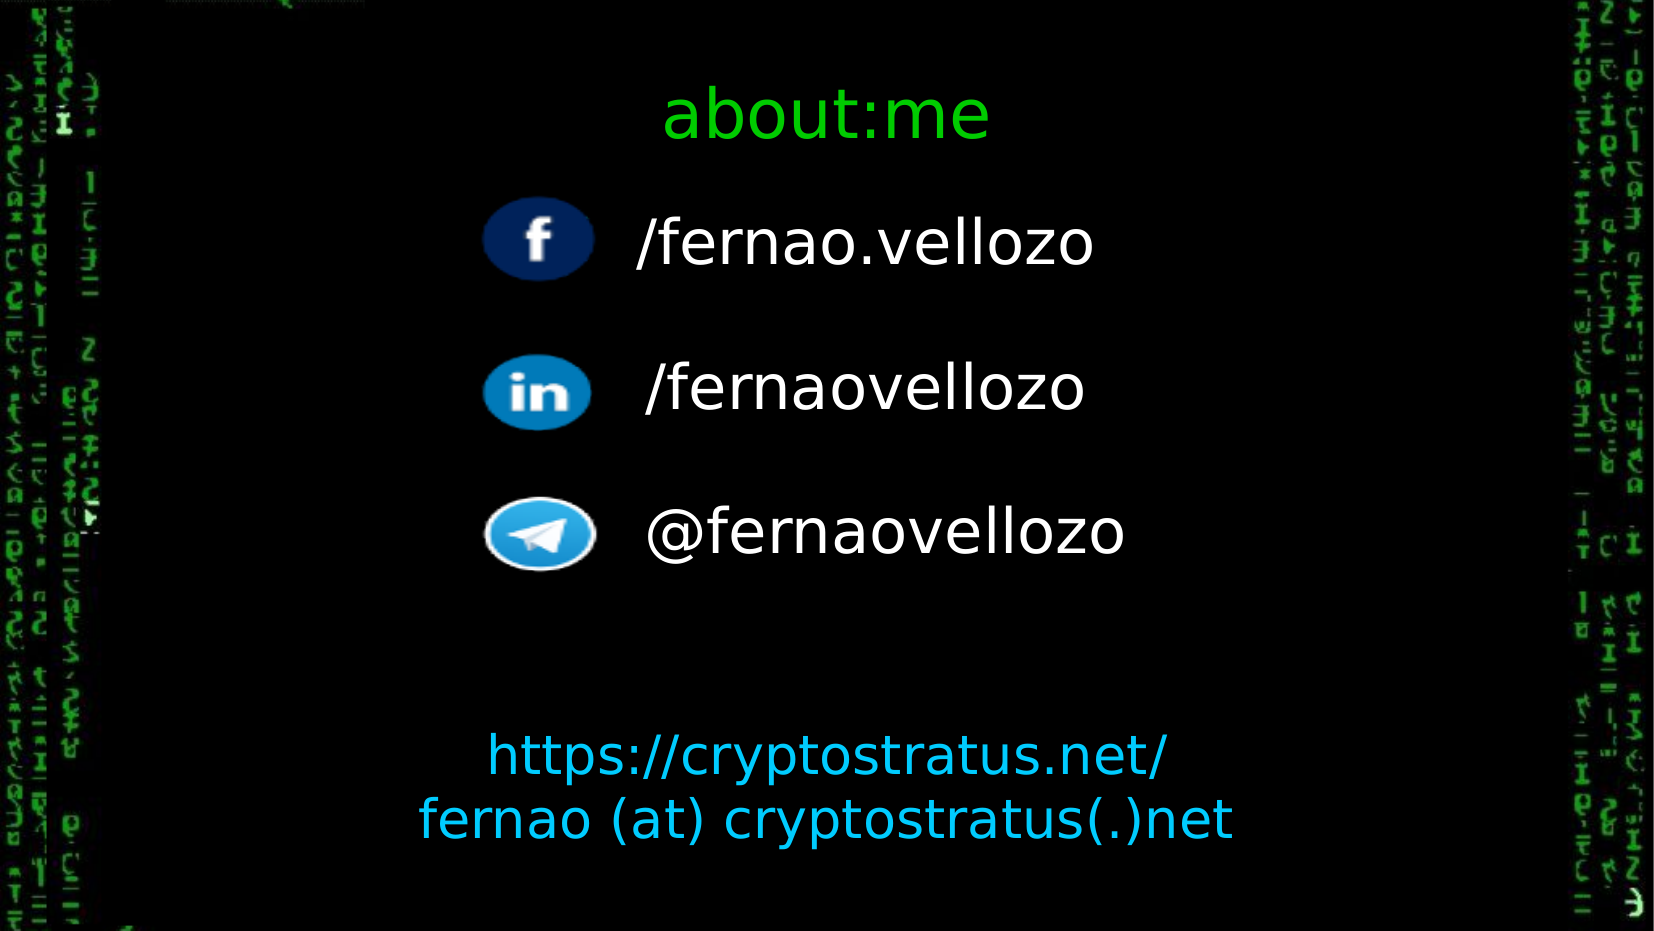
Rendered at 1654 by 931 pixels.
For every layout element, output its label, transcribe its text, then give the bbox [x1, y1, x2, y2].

subtitle /fernao.vellozo /fernaovellozo @fernaovellozo https://cryptostratus.net/ fernao (at) cryptostratus(.)net [82, 206, 1571, 851]
title about:me [82, 74, 1571, 155]
picture [0, 0, 1654, 931]
